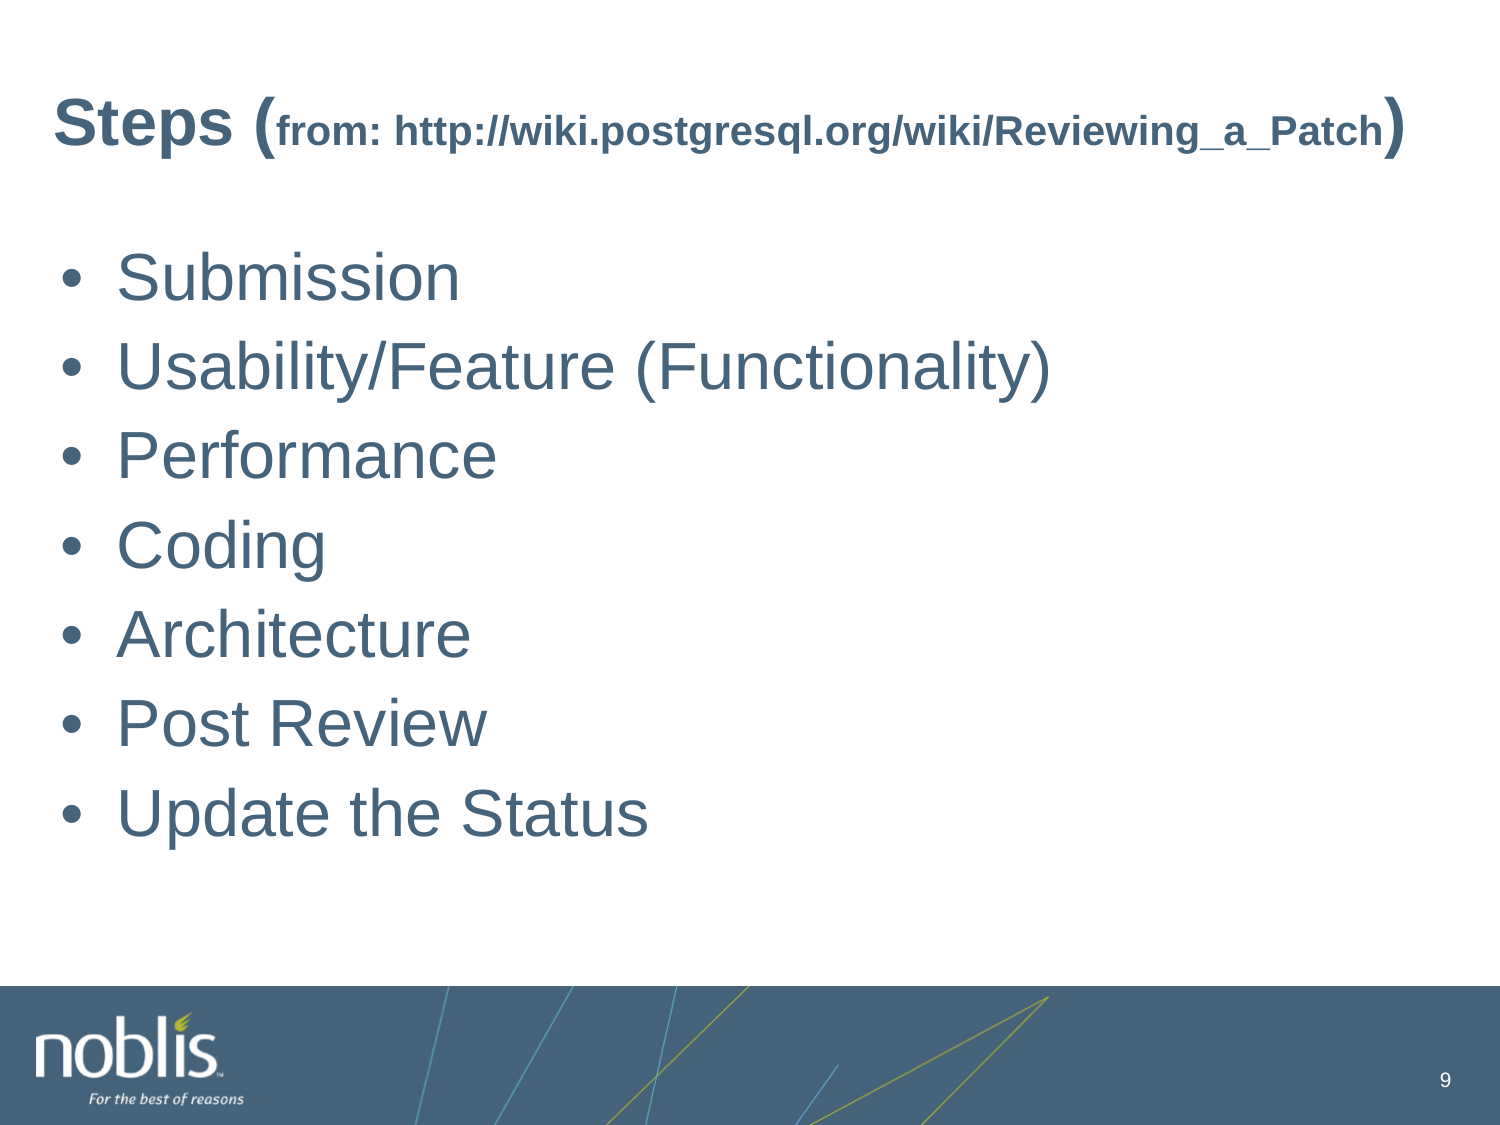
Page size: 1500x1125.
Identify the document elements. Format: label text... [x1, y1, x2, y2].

title Steps (from: http://wiki.postgresql.org/wiki/Reviewing_a_Patch) [53, 38, 1438, 211]
list Submission Usability/Feature (Functionality) Performance Coding Architecture Post Review Update the Status [60, 239, 1437, 968]
picture [0, 986, 1500, 1125]
